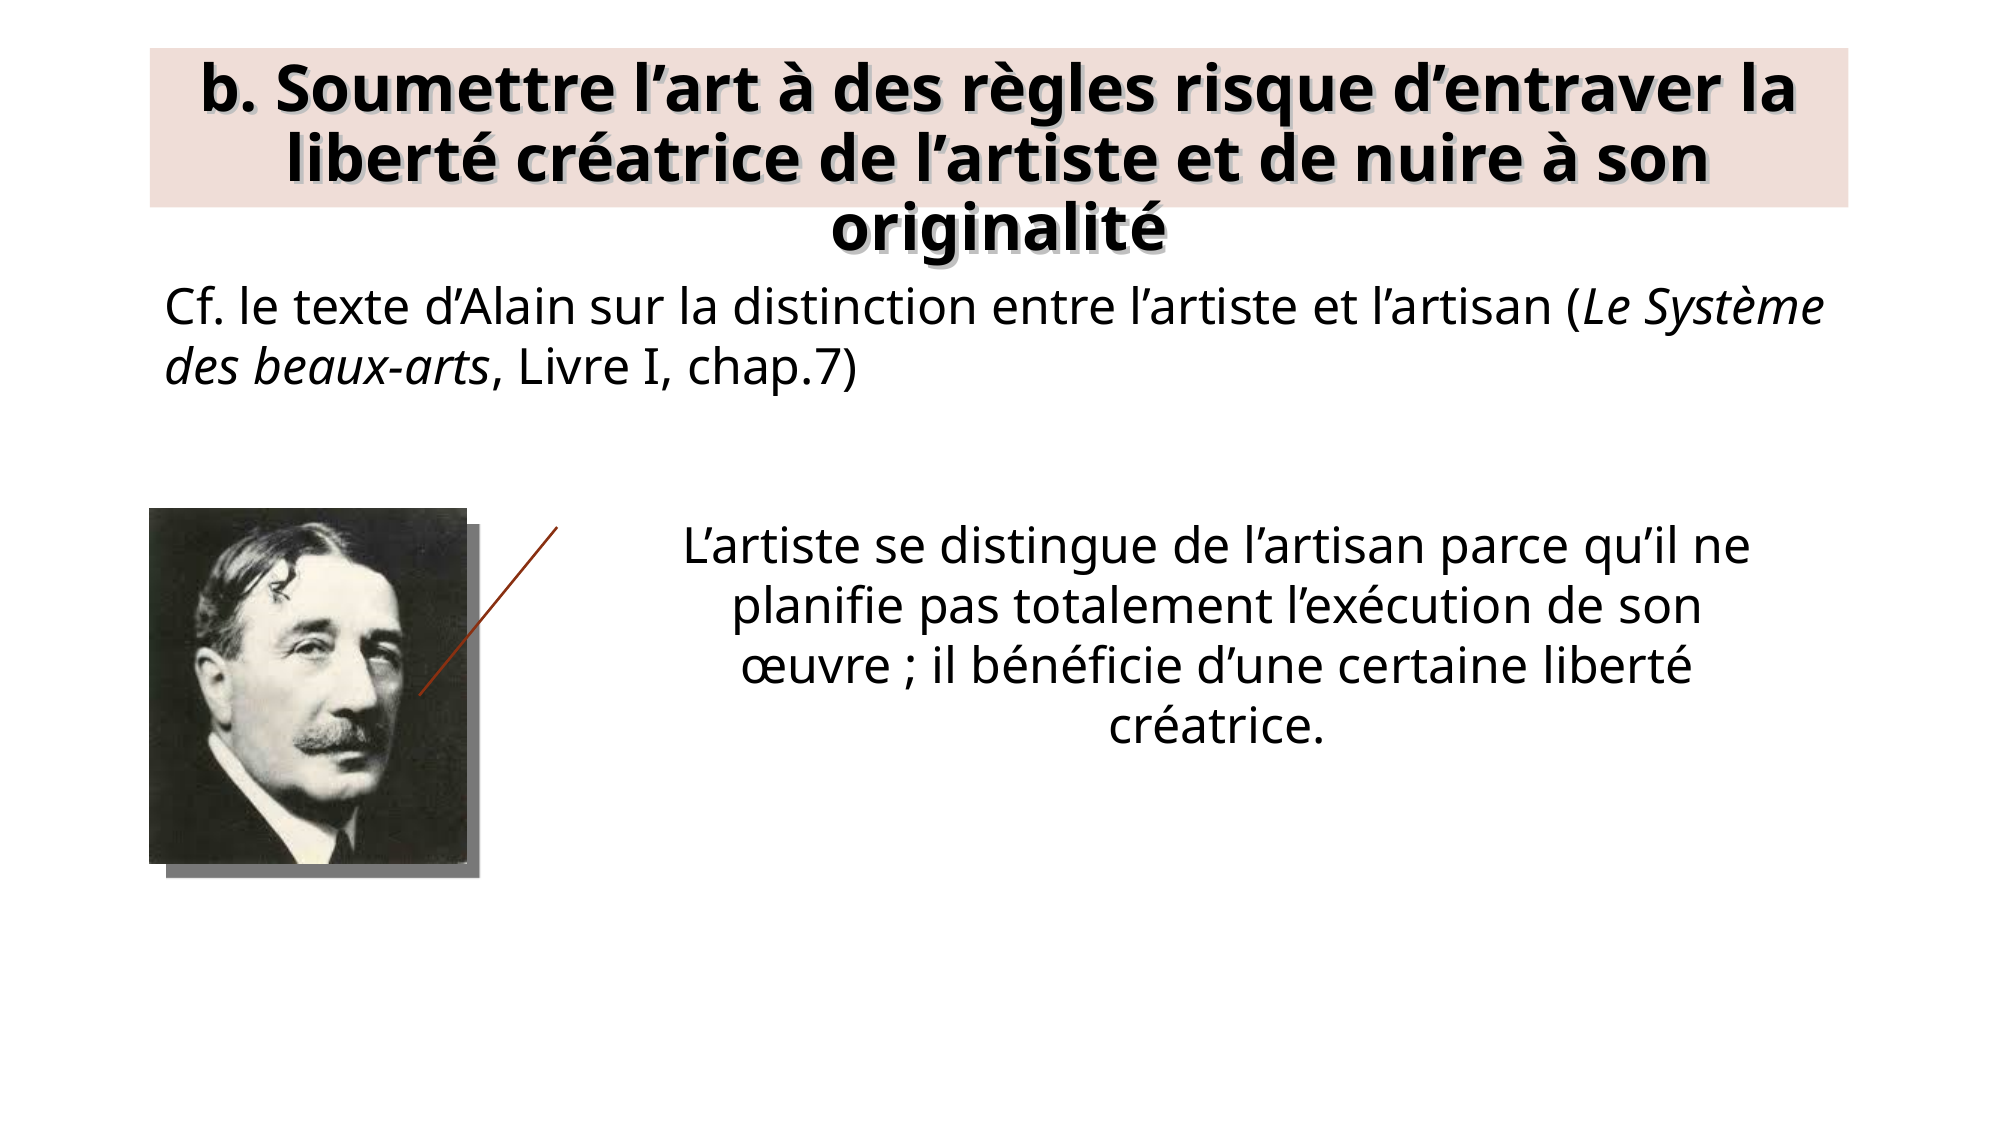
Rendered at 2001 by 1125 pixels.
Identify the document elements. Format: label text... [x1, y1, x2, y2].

text_box L’artiste se distingue de l’artisan parce qu’il ne planifie pas totalement l’exécution de son œuvre ; il bénéficie d’une certaine liberté créatrice. [651, 463, 1784, 803]
picture [149, 508, 467, 864]
text_box Cf. le texte d’Alain sur la distinction entre l’artiste et l’artisan (Le Système des beaux-arts, Livre I, chap.7) [149, 267, 1849, 404]
text_box b. Soumettre l’art à des règles risque d’entraver la liberté créatrice de l’artiste et de nuire à son originalité [149, 48, 1849, 208]
